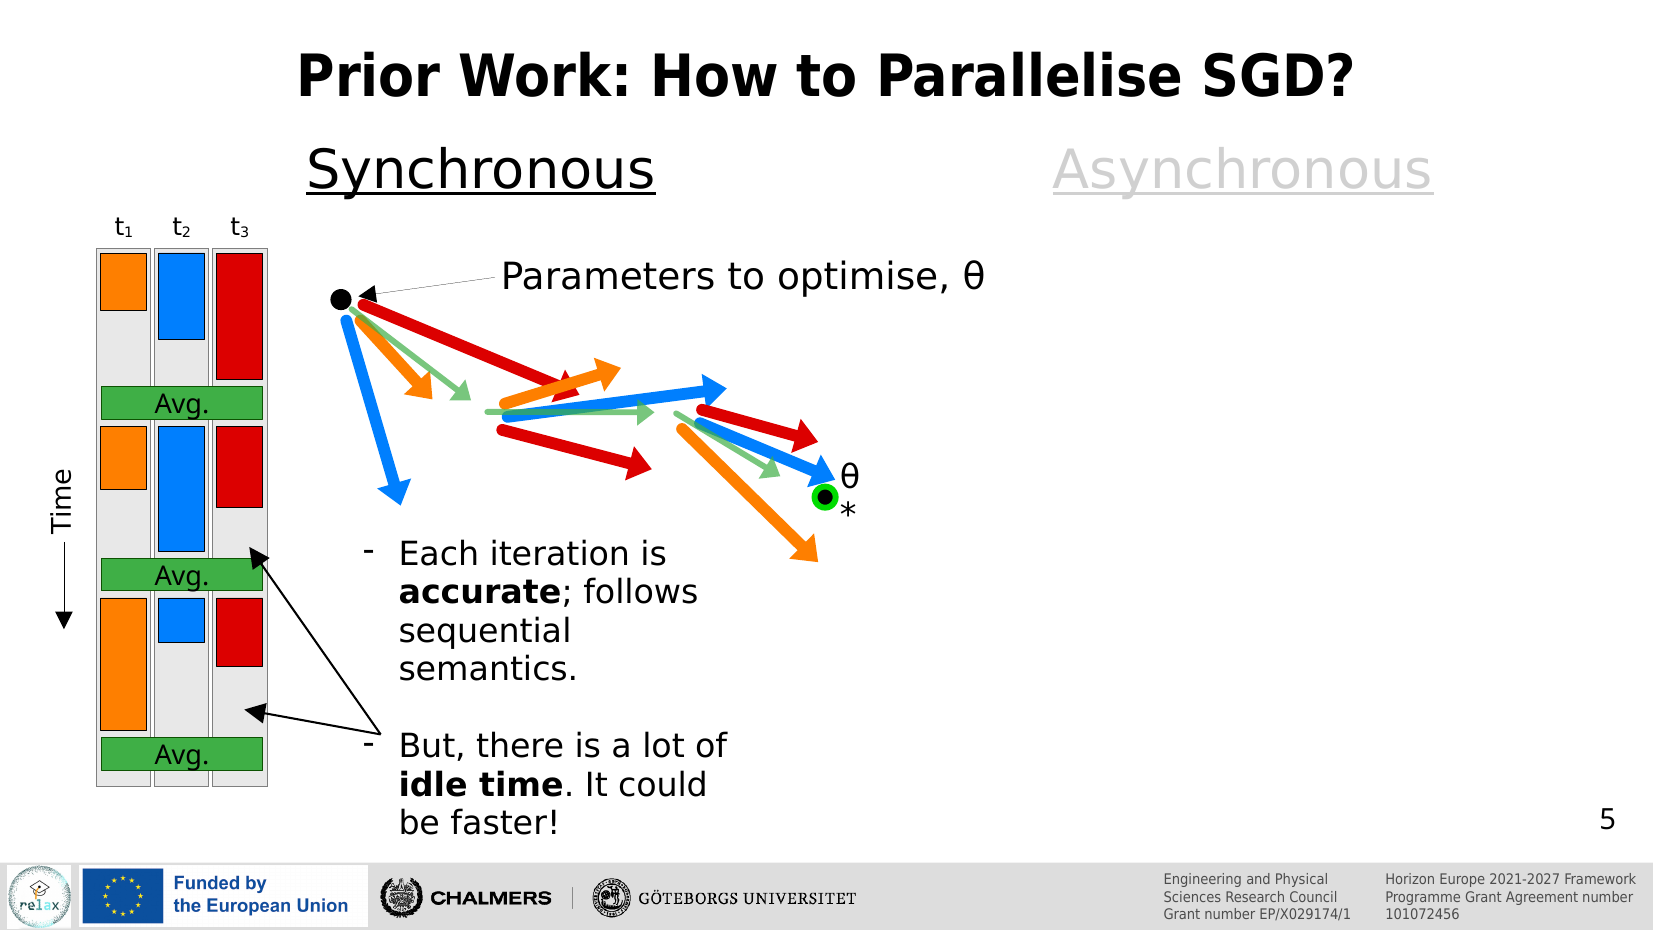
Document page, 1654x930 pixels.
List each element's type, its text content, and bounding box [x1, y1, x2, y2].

text_box Each iteration is accurate; follows sequential semantics. But, there is a lot of idle time. It could be faster! [348, 527, 761, 851]
picture [79, 856, 876, 930]
text_box [154, 420, 209, 558]
text_box t1 [99, 204, 149, 254]
text_box [154, 591, 209, 737]
text_box Time [38, 453, 85, 550]
text_box [154, 771, 209, 787]
picture [7, 865, 71, 929]
text_box t3 [215, 204, 265, 254]
text_box Parameters to optimise, θ [486, 247, 1001, 306]
text_box [212, 248, 268, 558]
text_box t2 [156, 204, 207, 254]
text_box [330, 289, 352, 311]
text_box Avg. [189, 572, 197, 583]
text_box Avg. [101, 558, 263, 591]
text_box [96, 248, 151, 787]
text_box [154, 248, 209, 386]
list Asynchronous [844, 137, 1571, 202]
text_box [212, 570, 268, 787]
text_box θ* [825, 449, 892, 508]
text_box [814, 486, 836, 508]
text_box [263, 560, 268, 570]
text_box Avg. [189, 751, 197, 762]
text_box Avg. [189, 400, 197, 411]
text_box Avg. [101, 386, 263, 420]
text_box Avg. [101, 737, 263, 771]
list Synchronous [82, 137, 809, 202]
title Prior Work: How to Parallelise SGD? [82, 19, 1571, 133]
